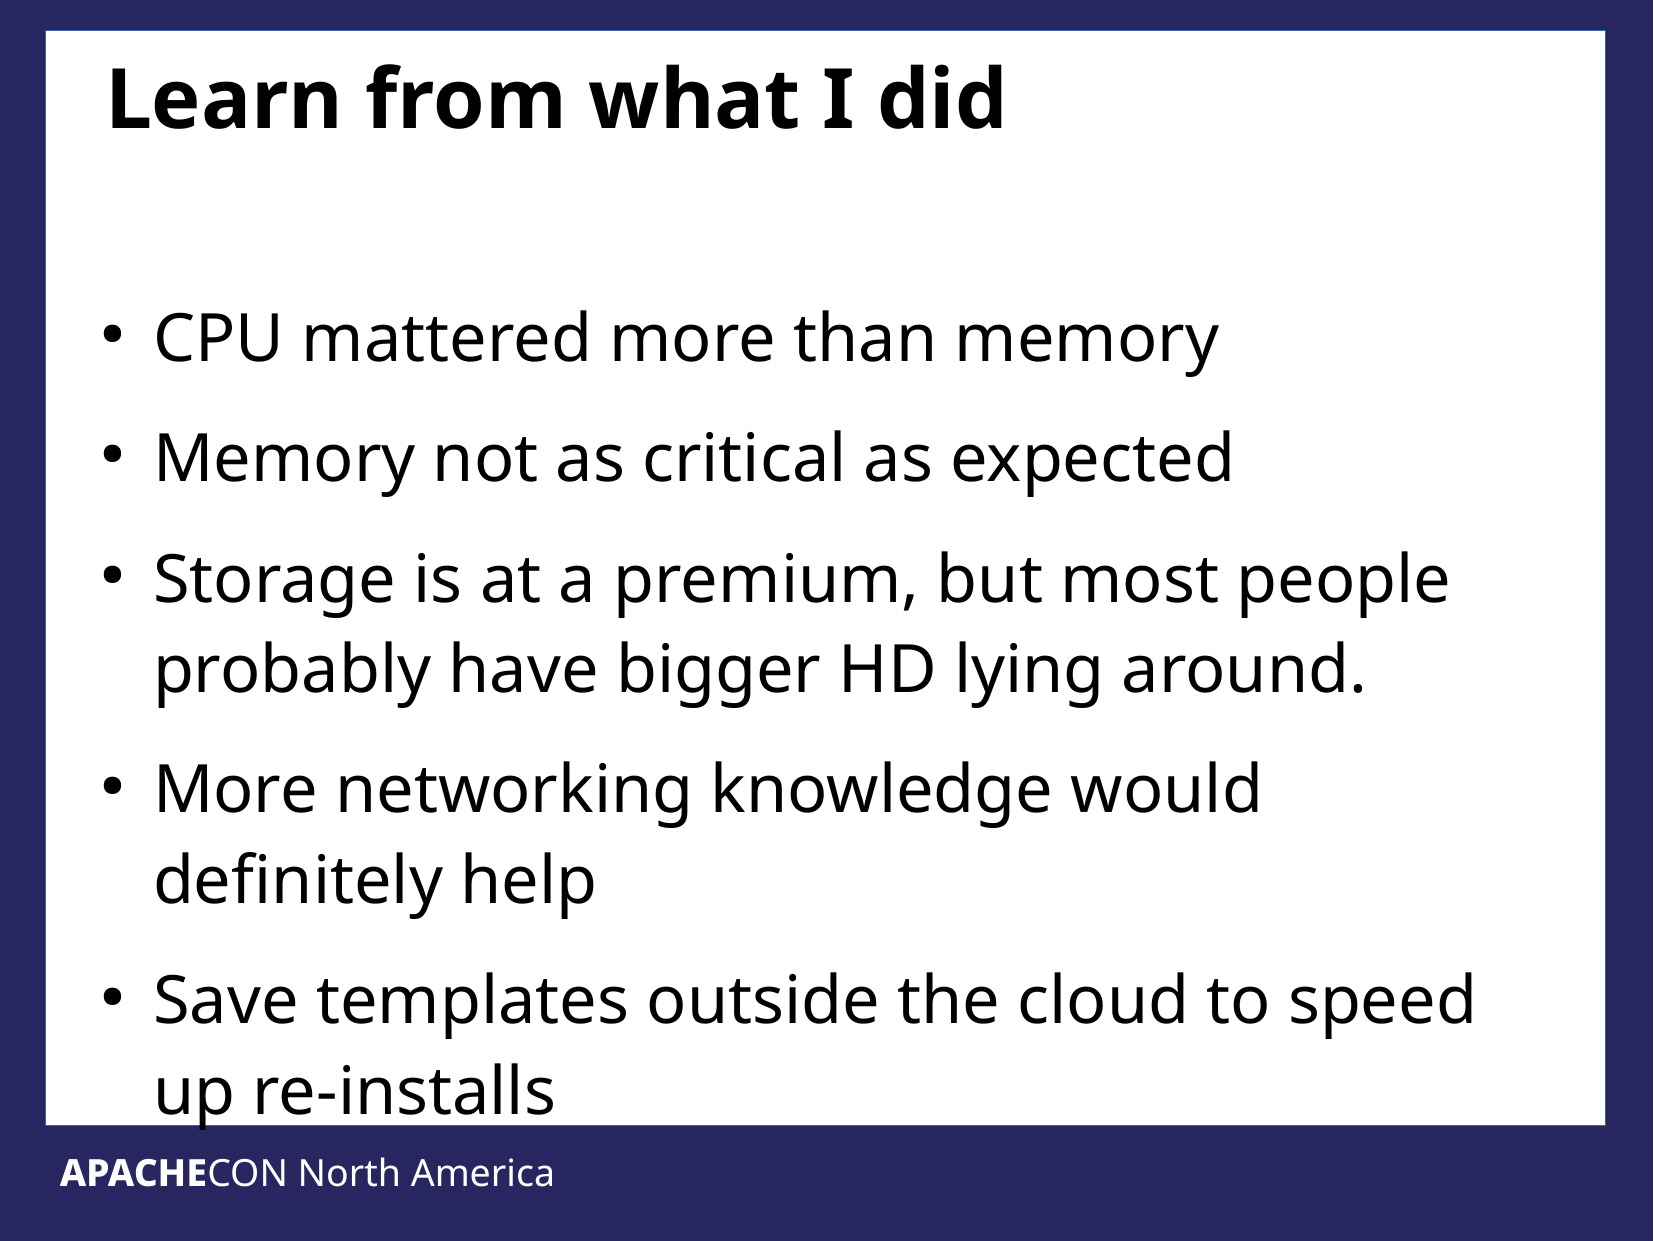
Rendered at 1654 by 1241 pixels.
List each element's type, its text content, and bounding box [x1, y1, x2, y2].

title Learn from what I did [105, 42, 1546, 264]
list CPU mattered more than memory Memory not as critical as expected Storage is at a premium, but most people probably have bigger HD lying around. More networking knowledge would definitely help Save templates outside the cloud to speed up re-installs [82, 290, 1571, 1010]
